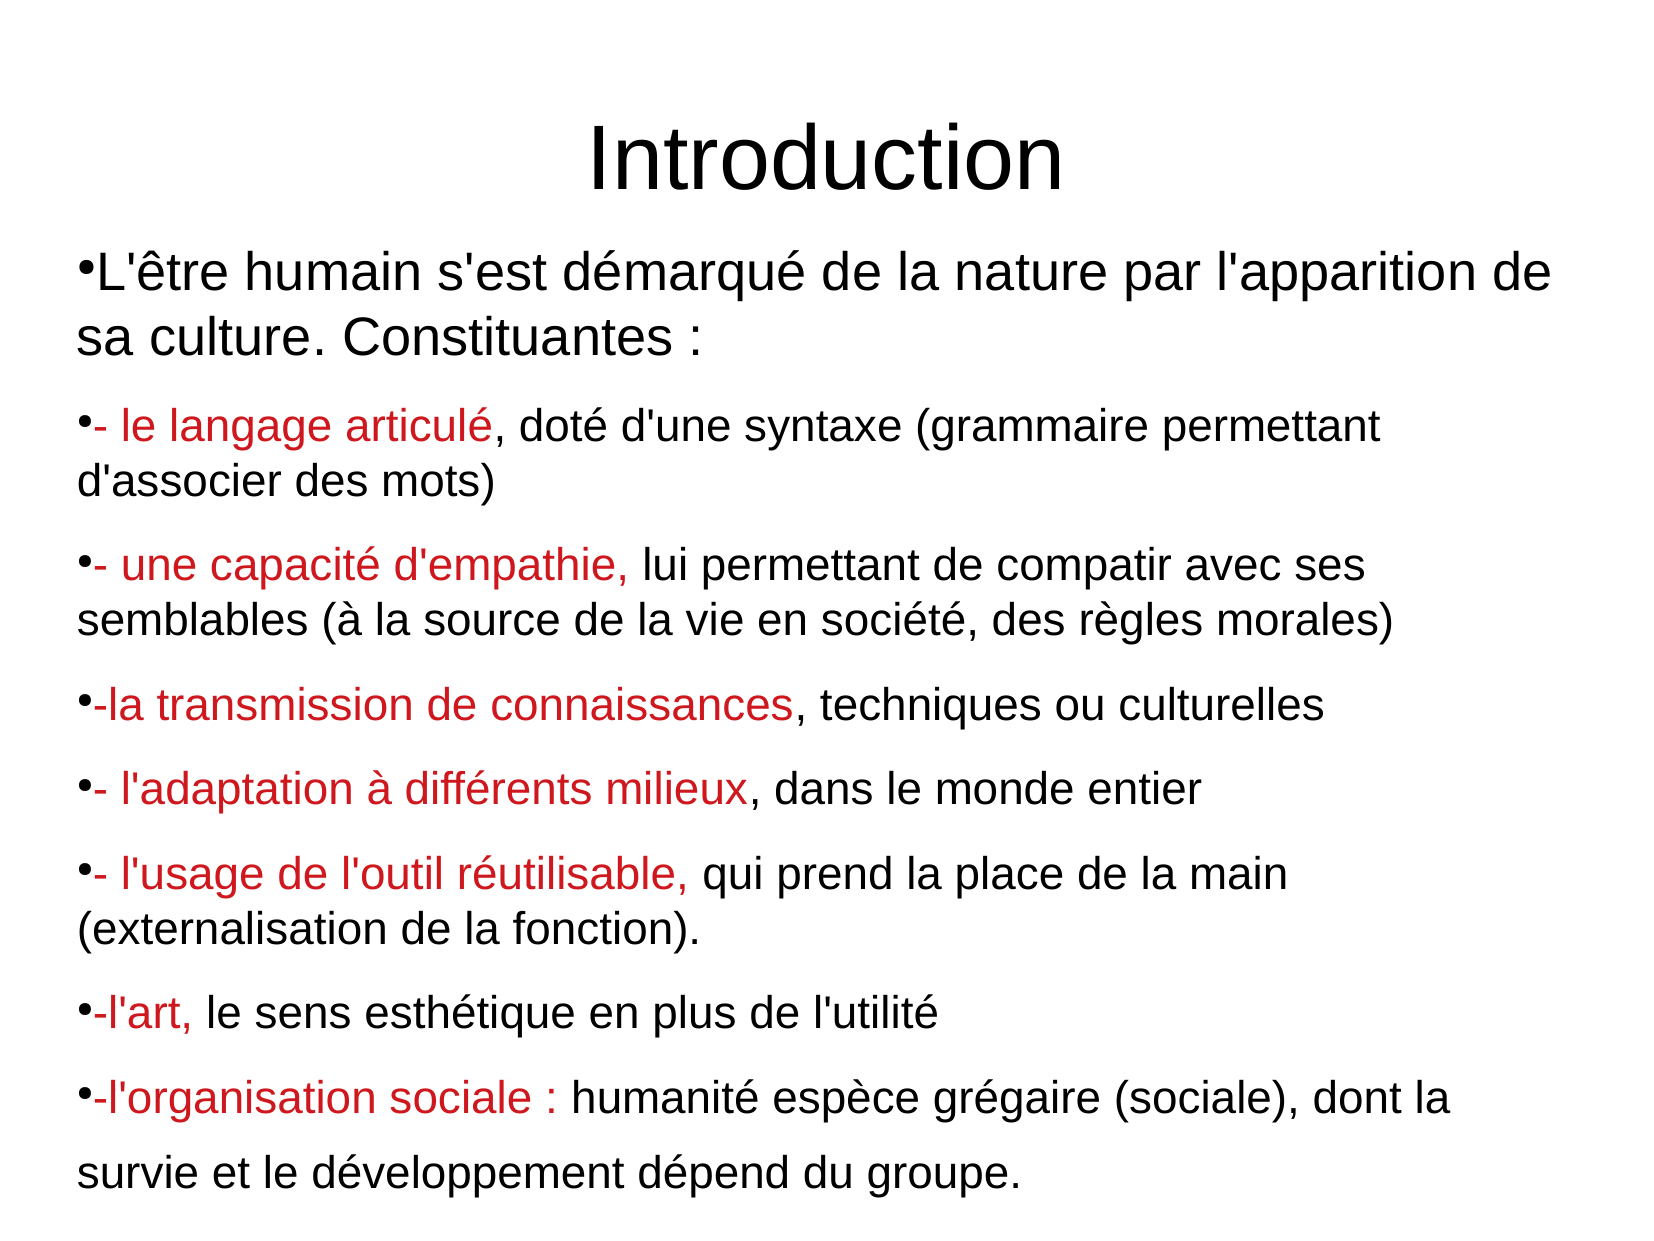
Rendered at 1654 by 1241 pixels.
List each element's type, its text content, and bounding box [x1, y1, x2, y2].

title Introduction [82, 49, 1571, 257]
list L'être humain s'est démarqué de la nature par l'apparition de sa culture. Constituantes : - le langage articulé, doté d'une syntaxe (grammaire permettant d'associer des mots) - une capacité d'empathie, lui permettant de compatir avec ses semblables (à la source de la vie en société, des règles morales) -la transmission de connaissances, techniques ou culturelles - l'adaptation à différents milieux, dans le monde entier - l'usage de l'outil réutilisable, qui prend la place de la main (externalisation de la fonction). -l'art, le sens esthétique en plus de l'utilité -l'organisation sociale : humanité espèce grégaire (sociale), dont la survie et le développement dépend du groupe. [76, 236, 1565, 1241]
